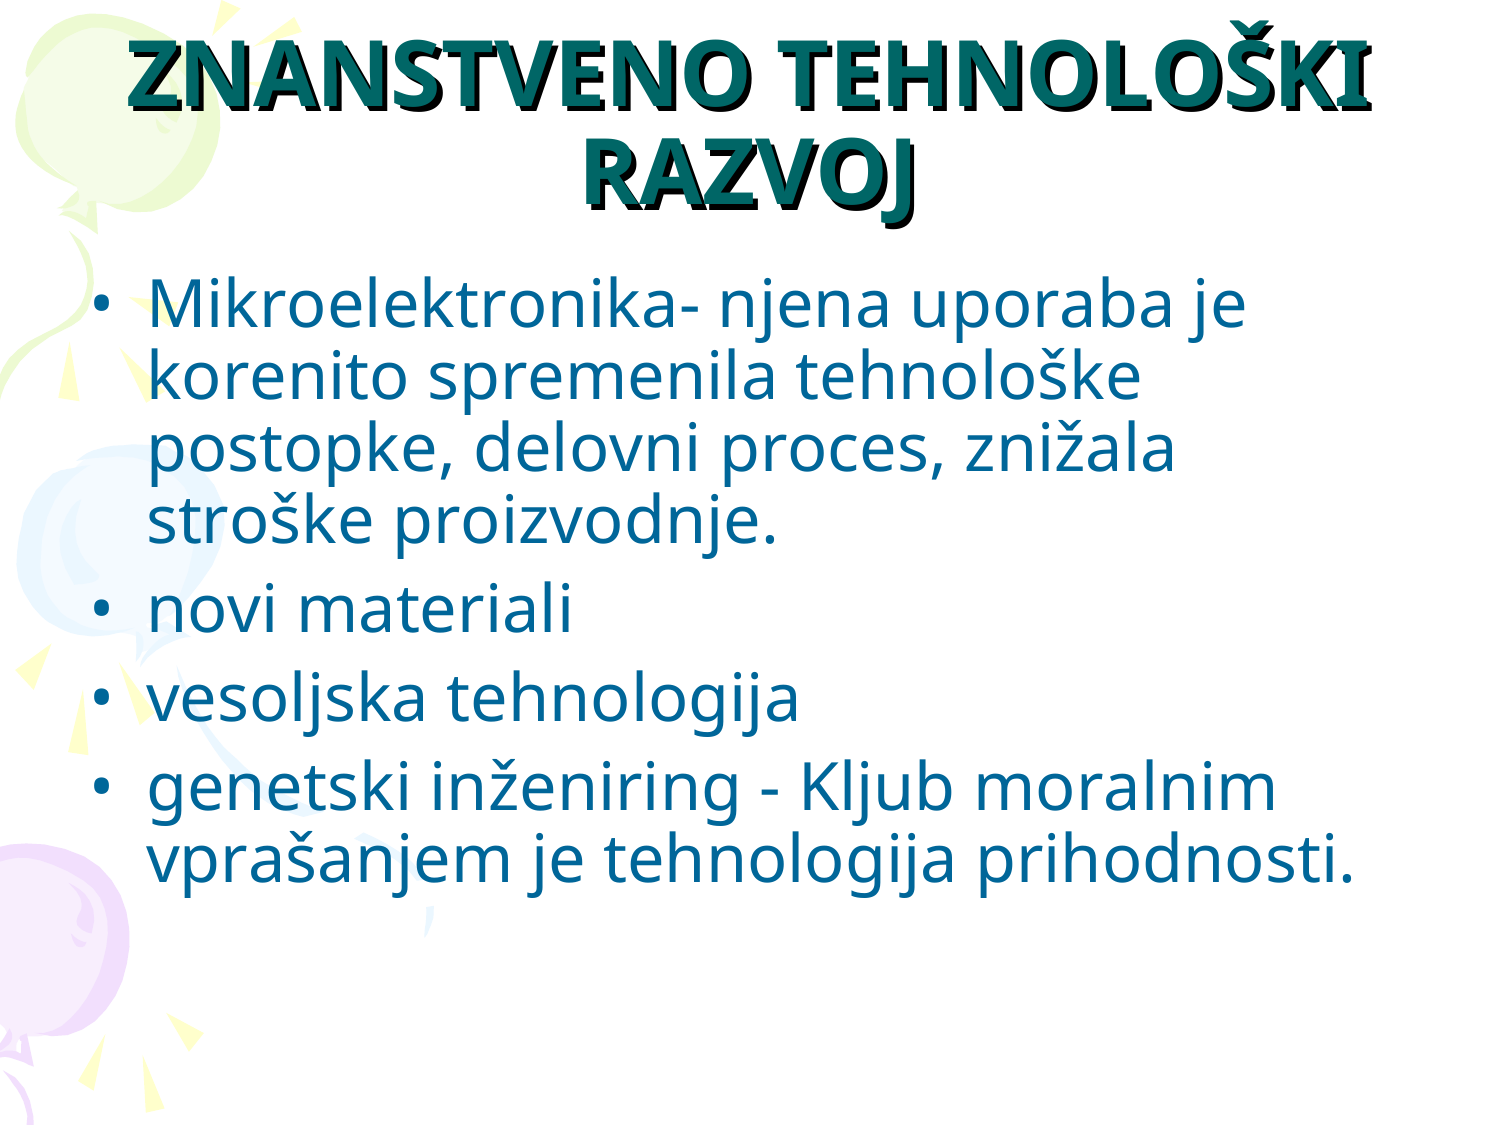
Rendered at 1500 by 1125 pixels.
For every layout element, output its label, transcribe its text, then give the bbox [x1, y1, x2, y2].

title ZNANSTVENO TEHNOLOŠKI RAZVOJ [72, 16, 1426, 233]
list Mikroelektronika- njena uporaba je korenito spremenila tehnološke postopke, delovni proces, znižala stroške proizvodnje. novi materiali vesoljska tehnologija genetski inženiring - Kljub moralnim vprašanjem je tehnologija prihodnosti. [75, 262, 1426, 994]
